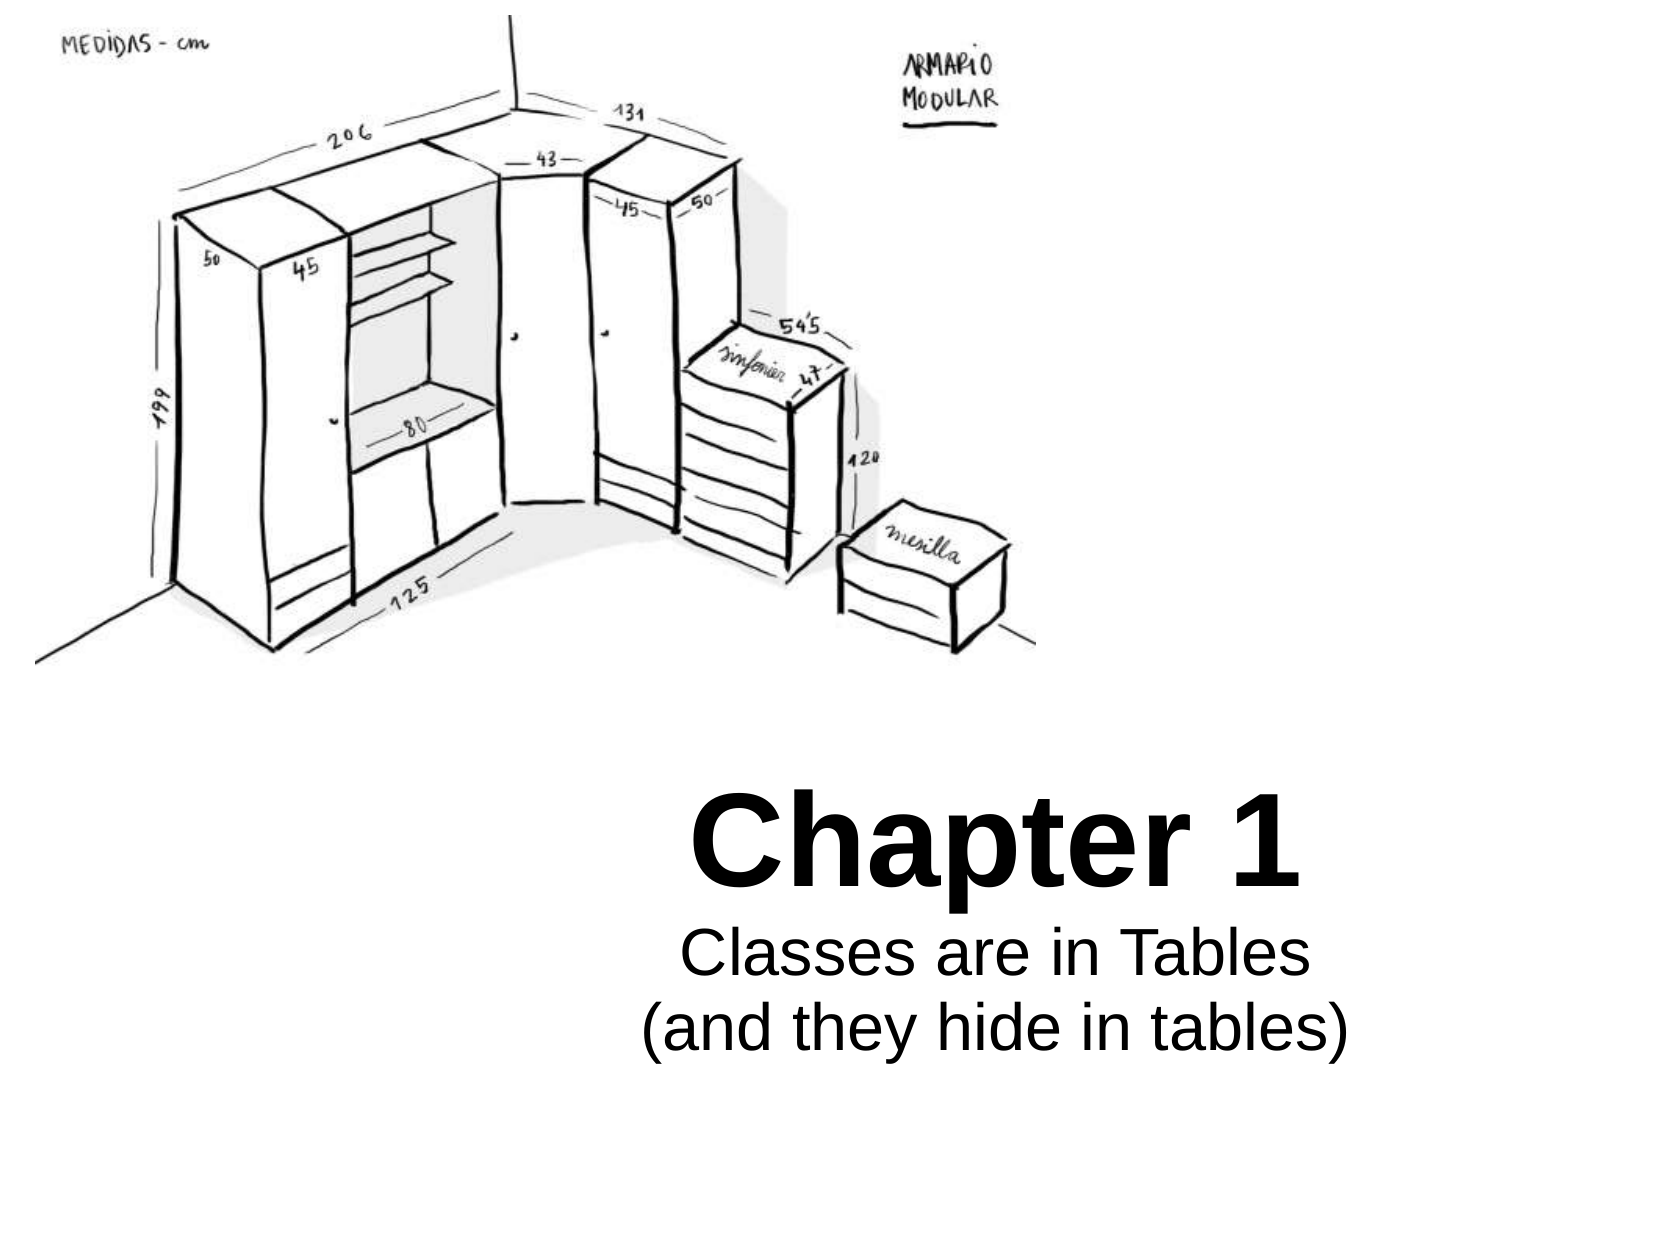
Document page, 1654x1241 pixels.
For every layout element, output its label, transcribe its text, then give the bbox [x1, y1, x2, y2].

picture [35, 15, 1036, 706]
subtitle Chapter 1 Classes are in Tables (and they hide in tables) [251, 435, 1654, 1241]
